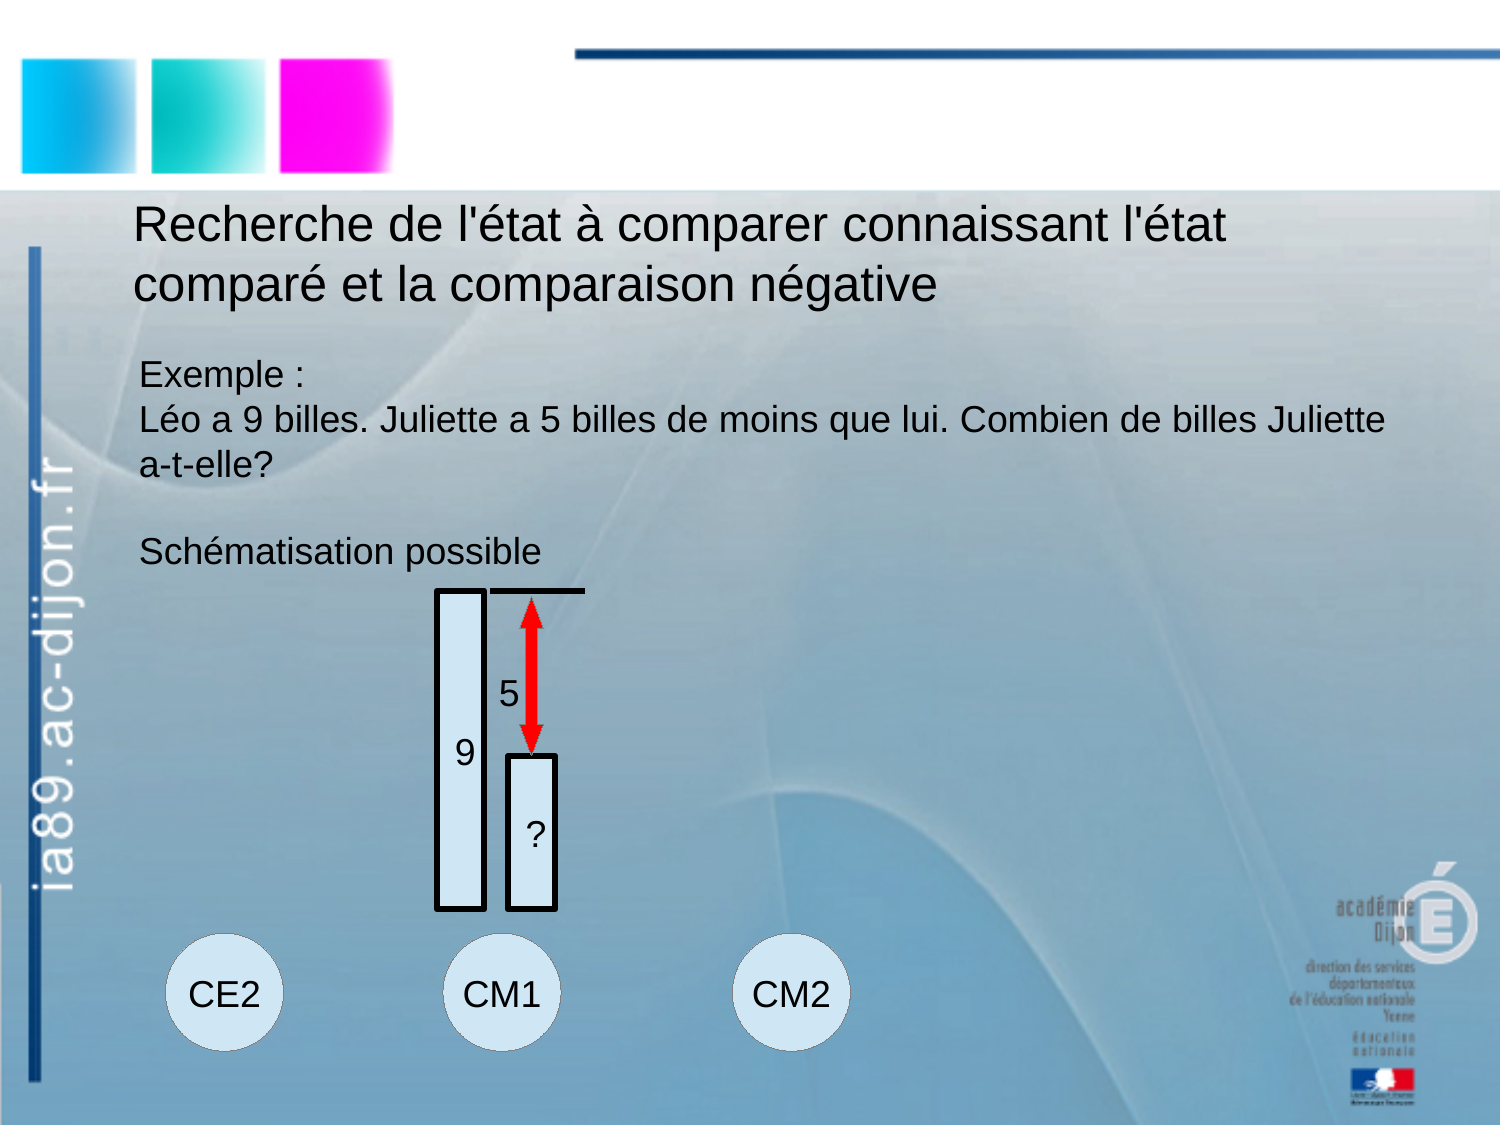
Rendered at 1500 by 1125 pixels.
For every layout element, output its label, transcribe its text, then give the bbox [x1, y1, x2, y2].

text_box Exemple : Léo a 9 billes. Juliette a 5 billes de moins que lui. Combien de billes Juliette a-t-elle? [124, 342, 1412, 493]
text_box ? [507, 755, 556, 910]
text_box 5 [484, 661, 532, 722]
text_box CE2 [165, 933, 284, 1052]
text_box CM1 [442, 933, 562, 1052]
text_box [519, 596, 544, 756]
text_box Schématisation possible [123, 519, 1412, 591]
text_box Recherche de l'état à comparer connaissant l'état comparé et la comparaison négative [118, 184, 1439, 319]
picture [0, 0, 1500, 1125]
text_box 9 [437, 590, 485, 910]
text_box CM2 [732, 933, 851, 1052]
